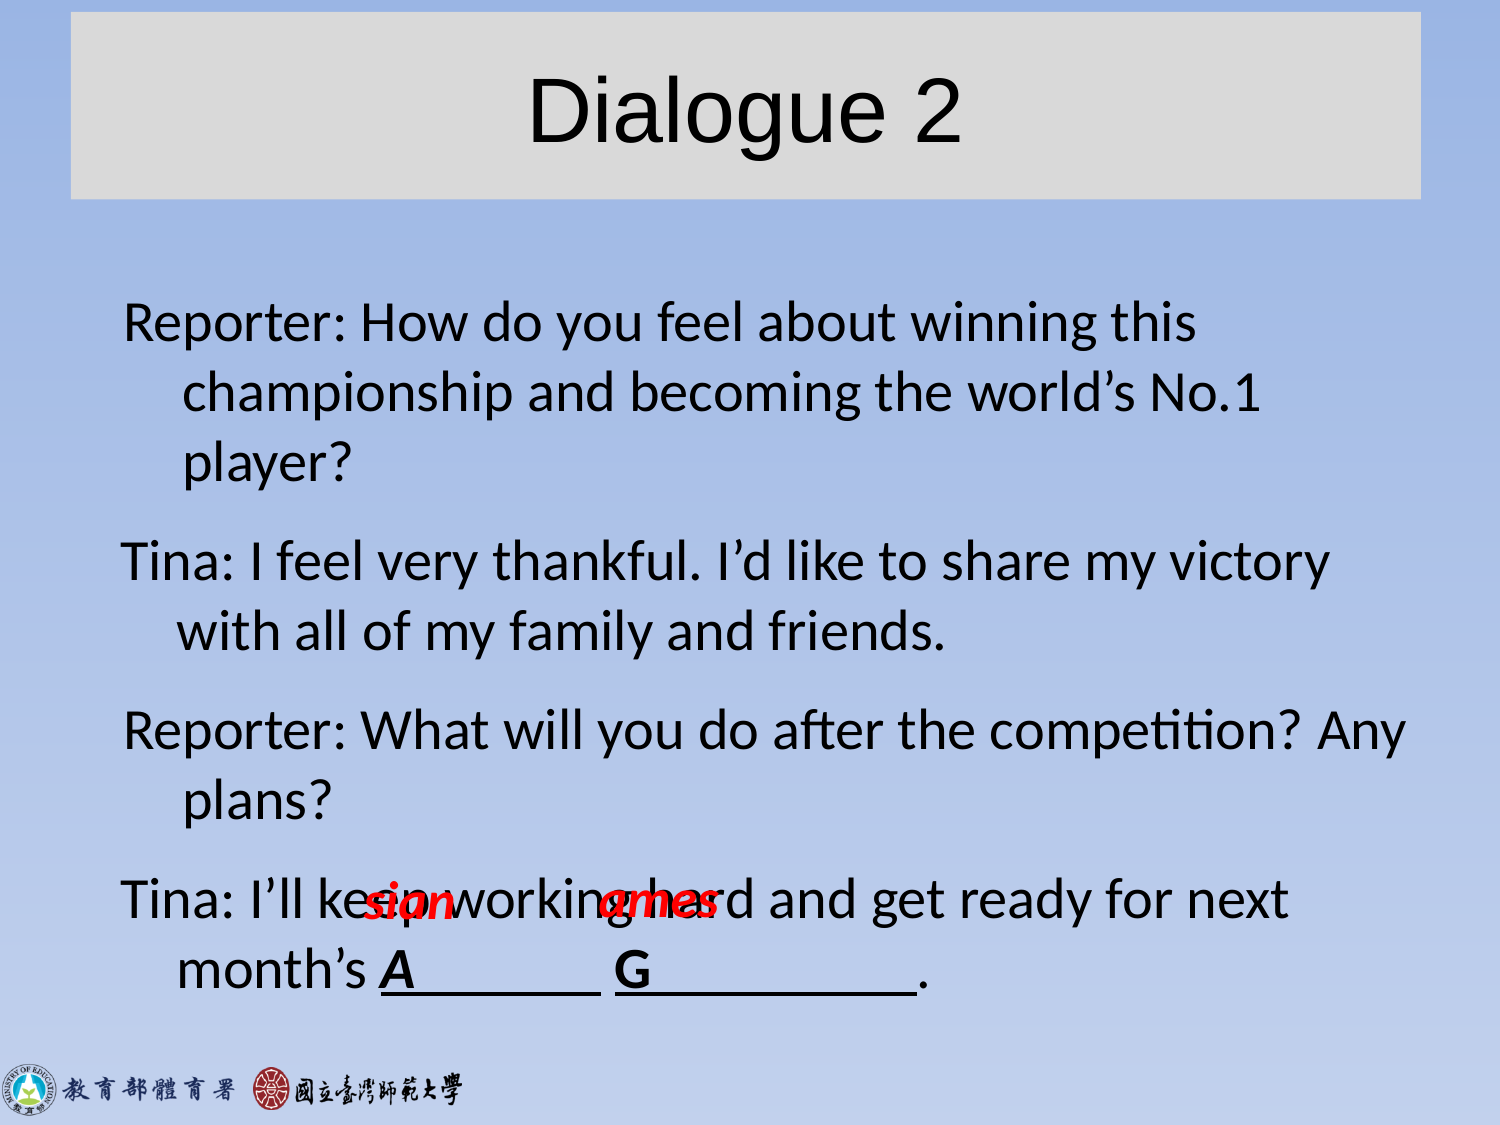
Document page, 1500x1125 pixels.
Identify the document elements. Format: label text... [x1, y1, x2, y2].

title Dialogue 2 [70, 11, 1421, 200]
text_box ames [583, 856, 736, 937]
text_box sian [348, 857, 472, 939]
list Reporter: How do you feel about winning this championship and becoming the world’s No.1 player? Tina: I feel very thankful. I’d like to share my victory with all of my family and friends. Reporter: What will you do after the competition? Any plans? Tina: I’ll keep working hard and get ready for next month’s A G . [49, 275, 1443, 1062]
